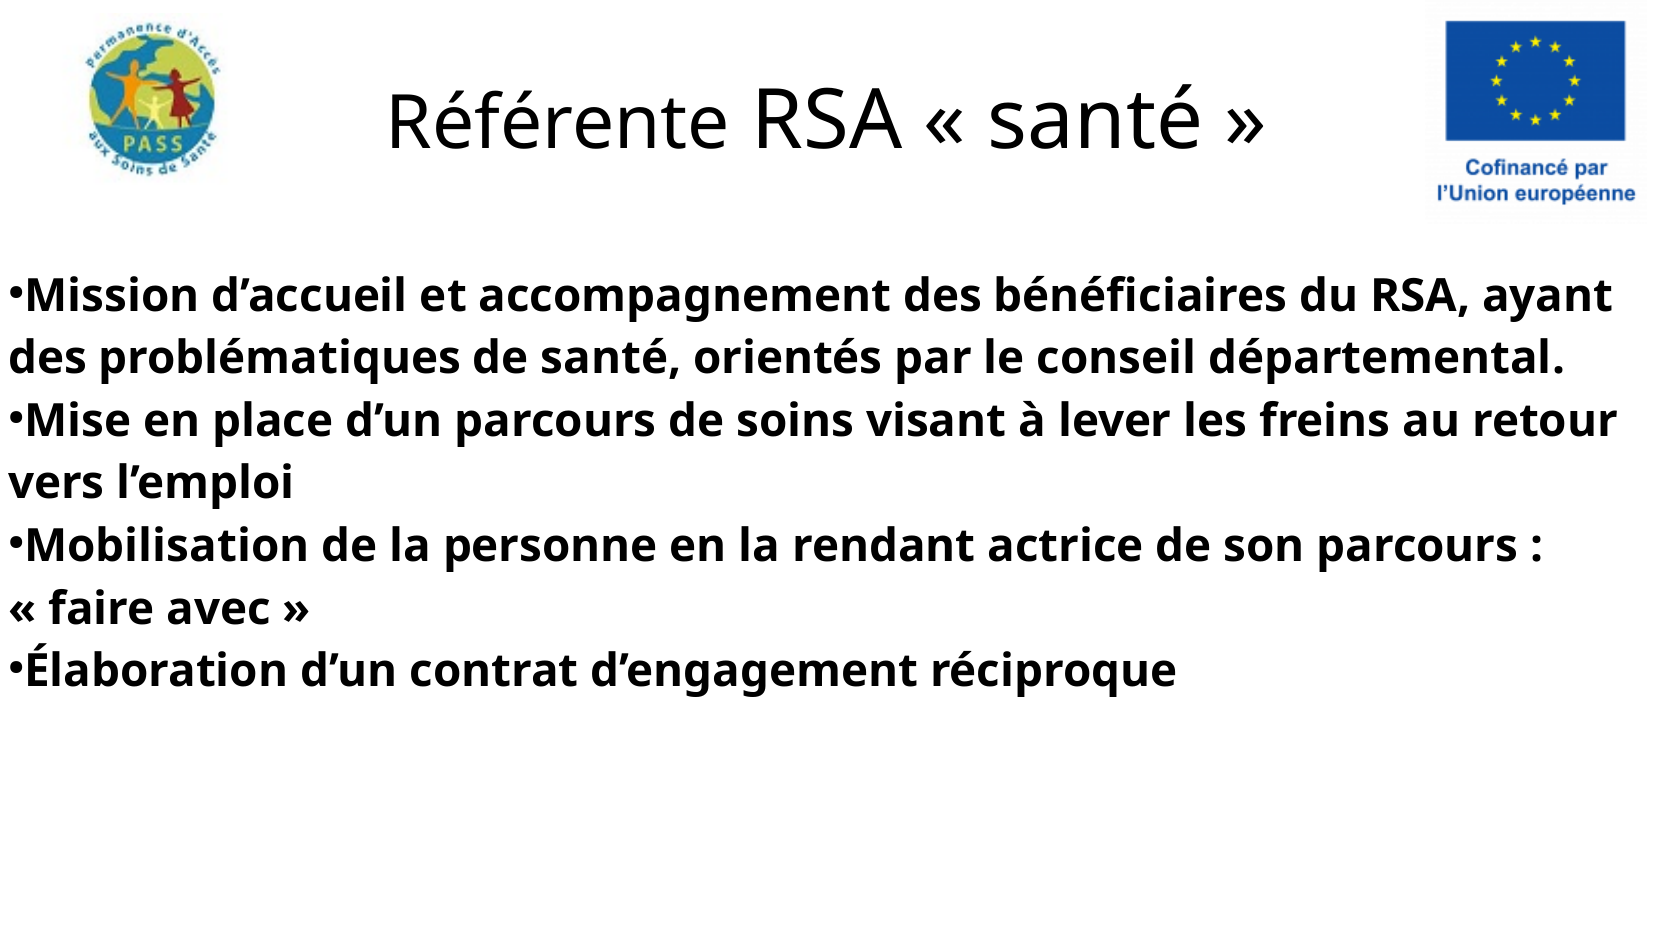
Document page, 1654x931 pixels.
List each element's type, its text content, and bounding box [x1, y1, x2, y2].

title Référente RSA « santé » [82, 37, 1425, 193]
picture [1425, 0, 1647, 224]
text_box Mission d’accueil et accompagnement des bénéficiaires du RSA, ayant des problématiques de santé, orientés par le conseil départemental. Mise en place d’un parcours de soins visant à lever les freins au retour vers l’emploi Mobilisation de la personne en la rendant actrice de son parcours : « faire avec » Élaboration d’un contrat d’engagement réciproque [0, 255, 1648, 805]
picture [0, 13, 317, 185]
